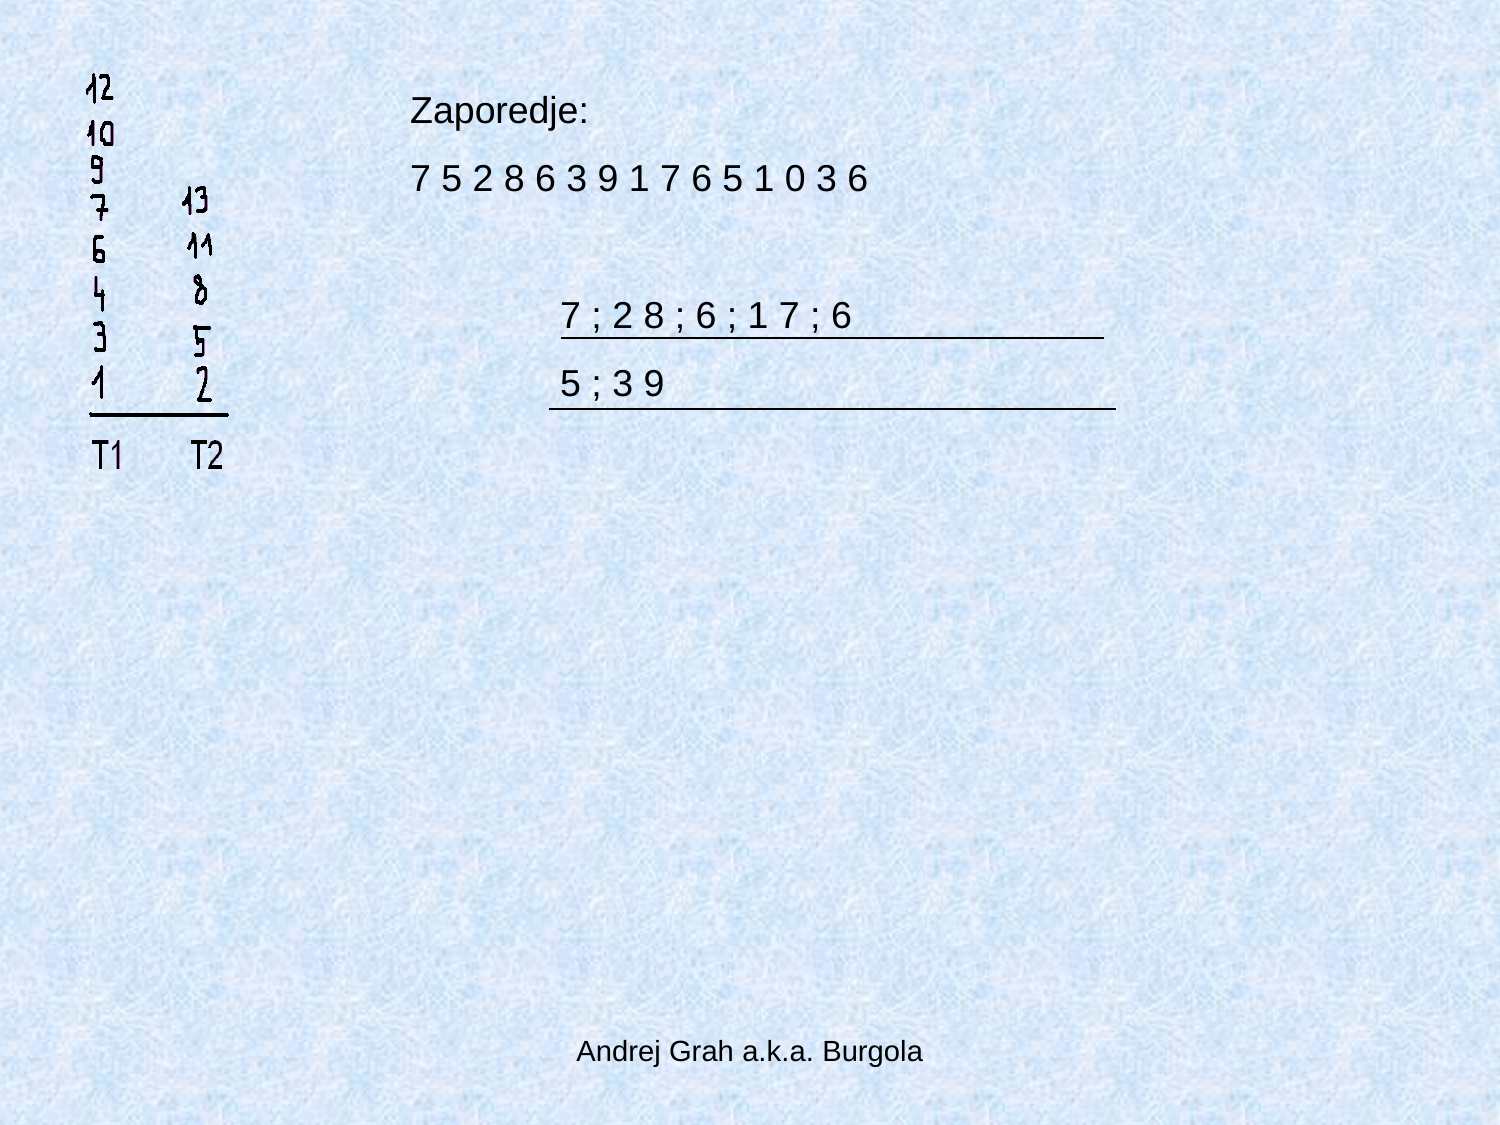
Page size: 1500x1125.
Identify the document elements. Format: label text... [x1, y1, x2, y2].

text_box Zaporedje: 7 5 2 8 6 3 9 1 7 6 5 1 0 3 6 7 ; 2 8 ; 6 ; 1 7 ; 6 5 ; 3 9 [395, 78, 1223, 549]
picture [0, 0, 1500, 1125]
text_box Andrej Grah a.k.a. Burgola [512, 1024, 988, 1103]
